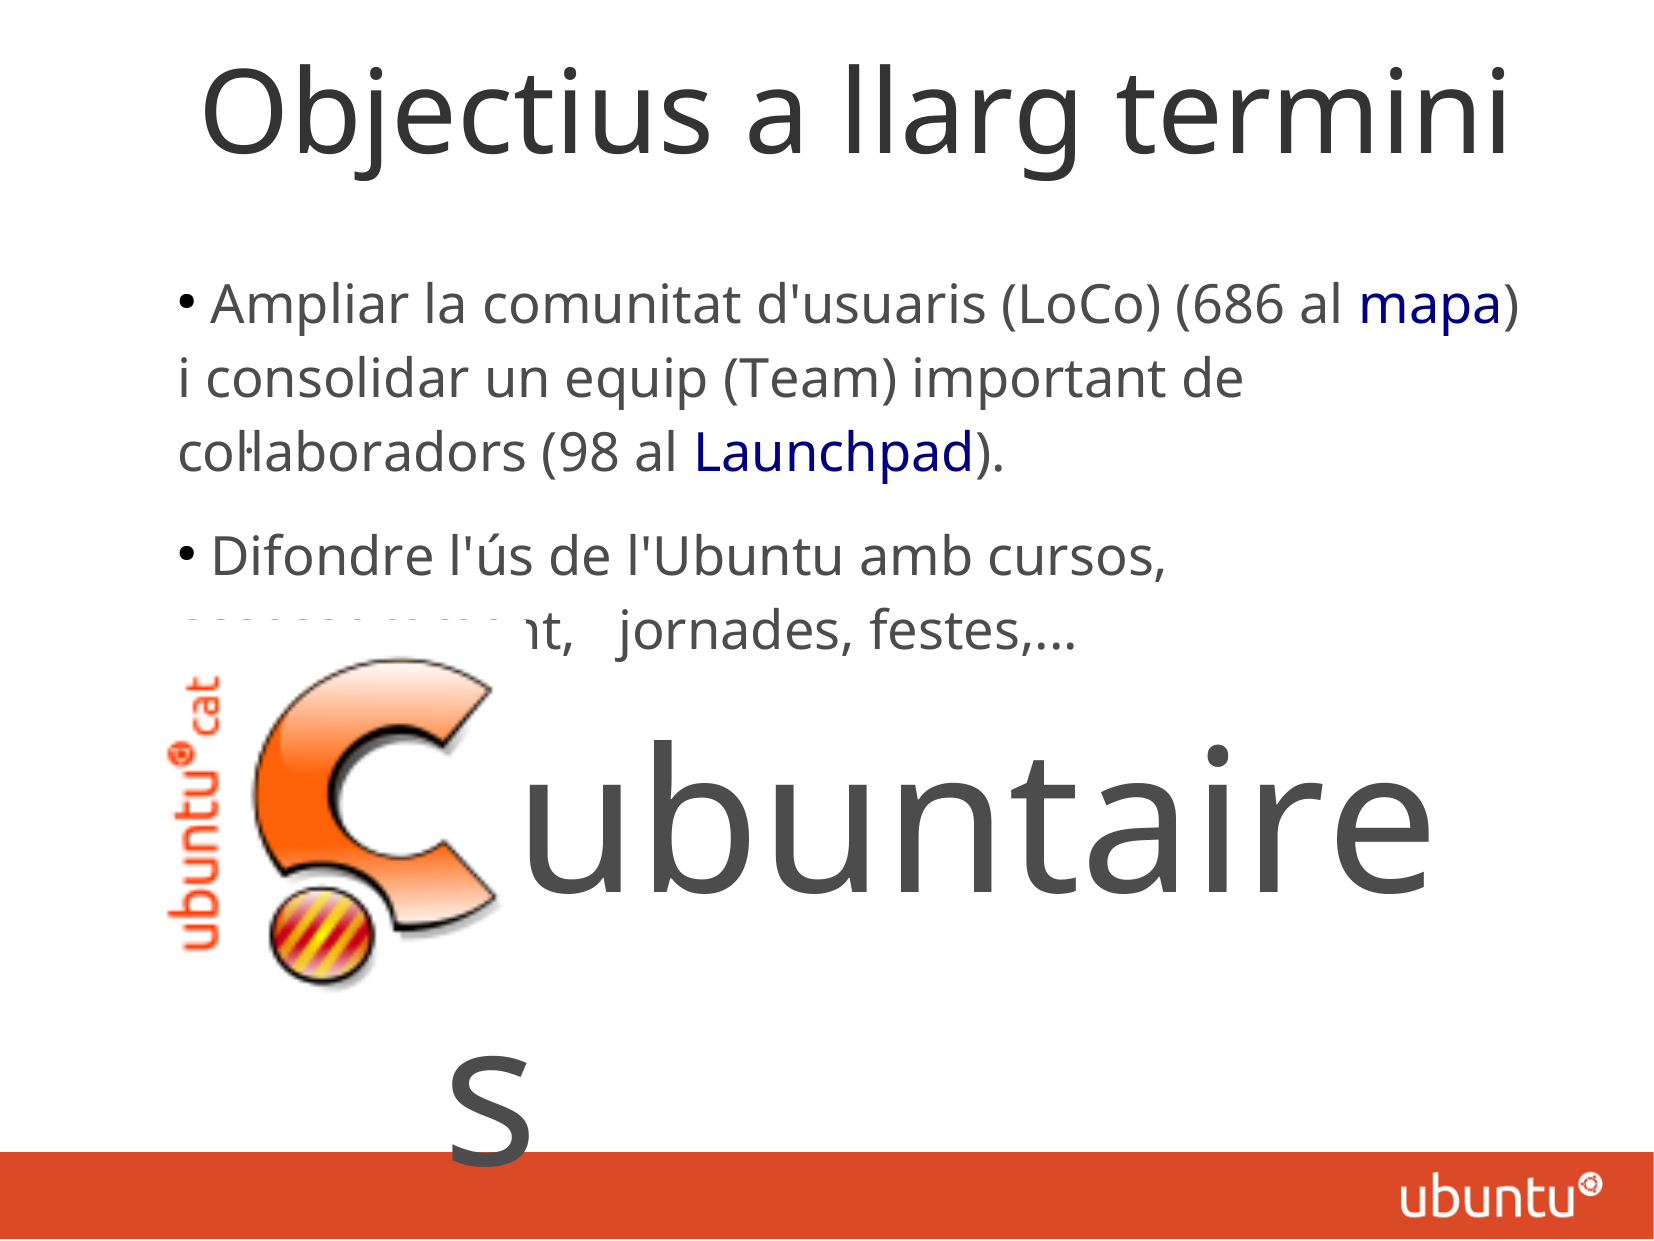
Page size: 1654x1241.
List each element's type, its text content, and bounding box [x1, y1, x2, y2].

picture [0, 1152, 1654, 1239]
title Objectius a llarg termini [29, 29, 1536, 203]
text_box Ampliar la comunitat d'usuaris (LoCo) (686 al mapa) i consolidar un equip (Team) important de coŀlaboradors (98 al Launchpad). Difondre l'ús de l'Ubuntu amb cursos, assessorament, jornades, festes,... [177, 265, 1536, 600]
text_box ubuntaires [526, 679, 1506, 916]
picture [147, 620, 526, 1004]
